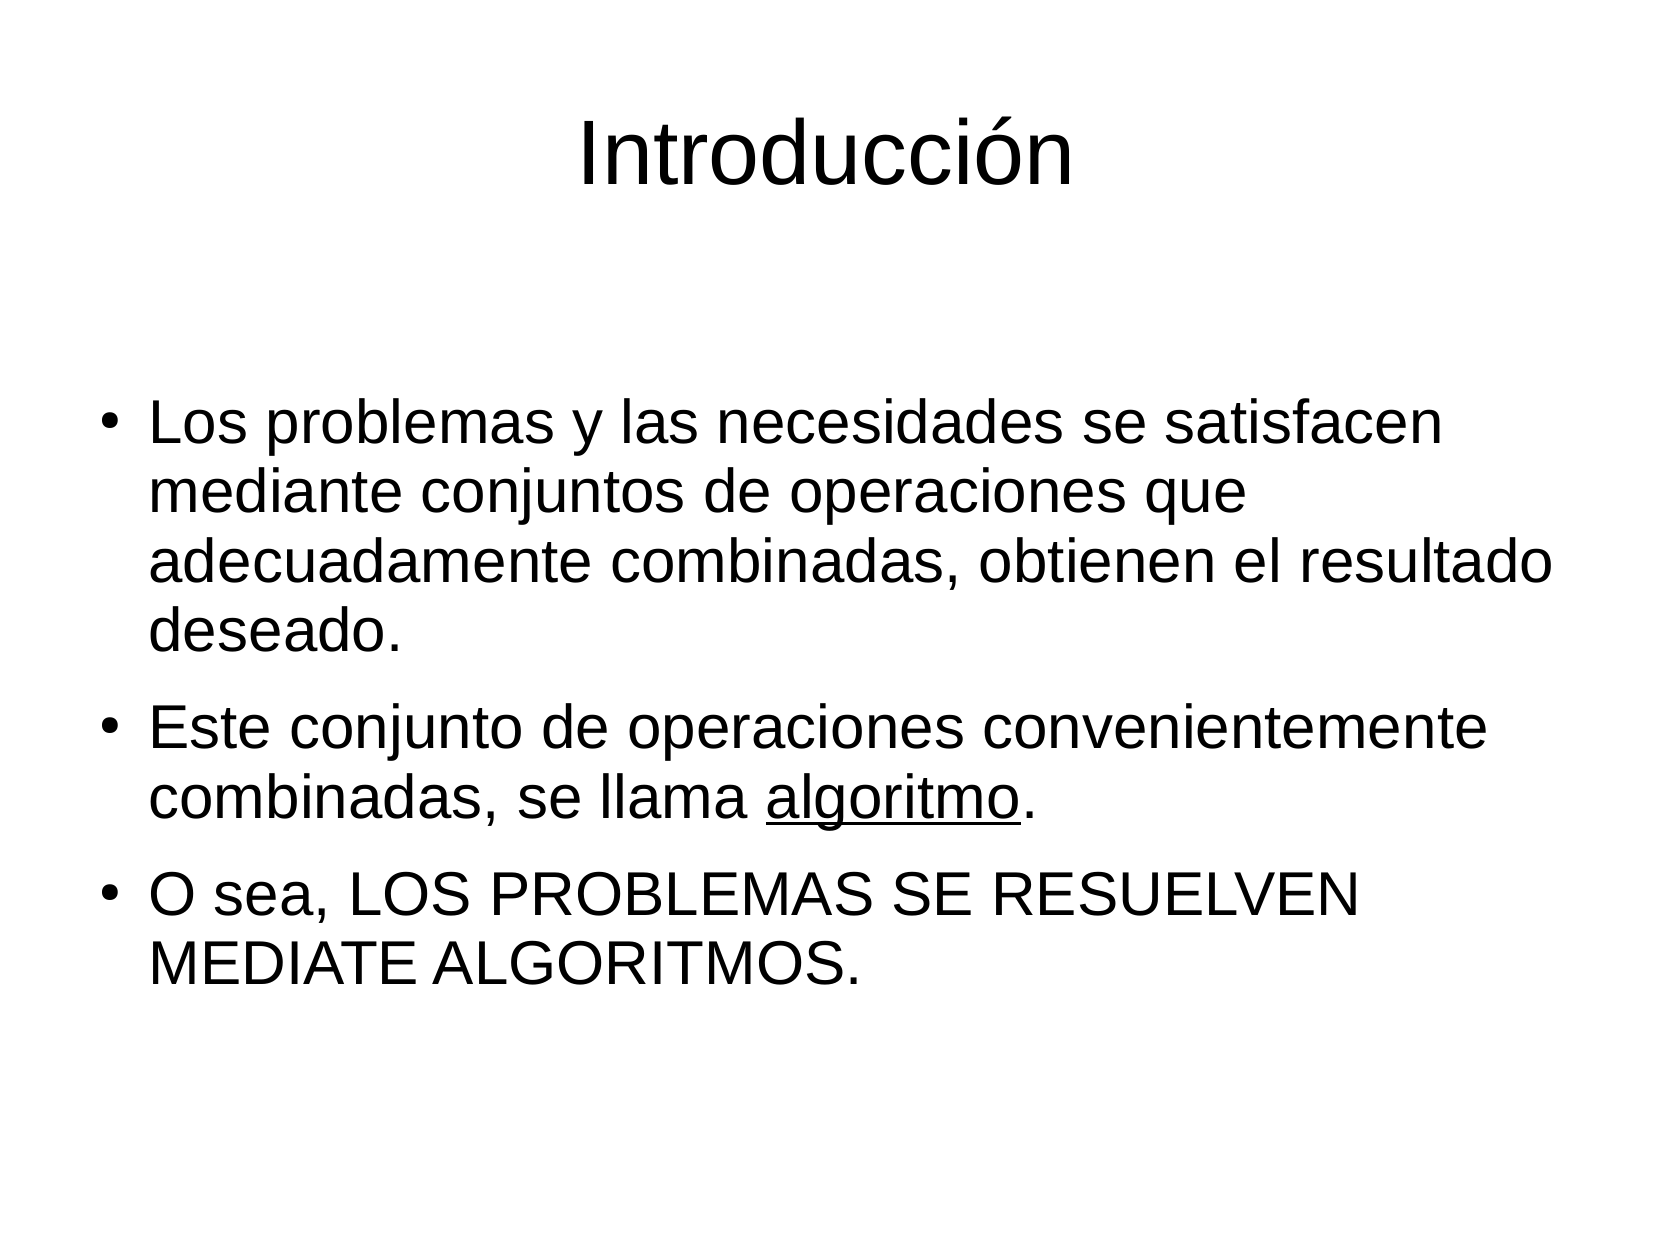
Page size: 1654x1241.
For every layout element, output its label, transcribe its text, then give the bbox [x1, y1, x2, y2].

list Los problemas y las necesidades se satisfacen mediante conjuntos de operaciones que adecuadamente combinadas, obtienen el resultado deseado. Este conjunto de operaciones convenientemente combinadas, se llama algoritmo. O sea, LOS PROBLEMAS SE RESUELVEN MEDIATE ALGORITMOS. [82, 290, 1571, 1010]
title Introducción [82, 49, 1571, 257]
